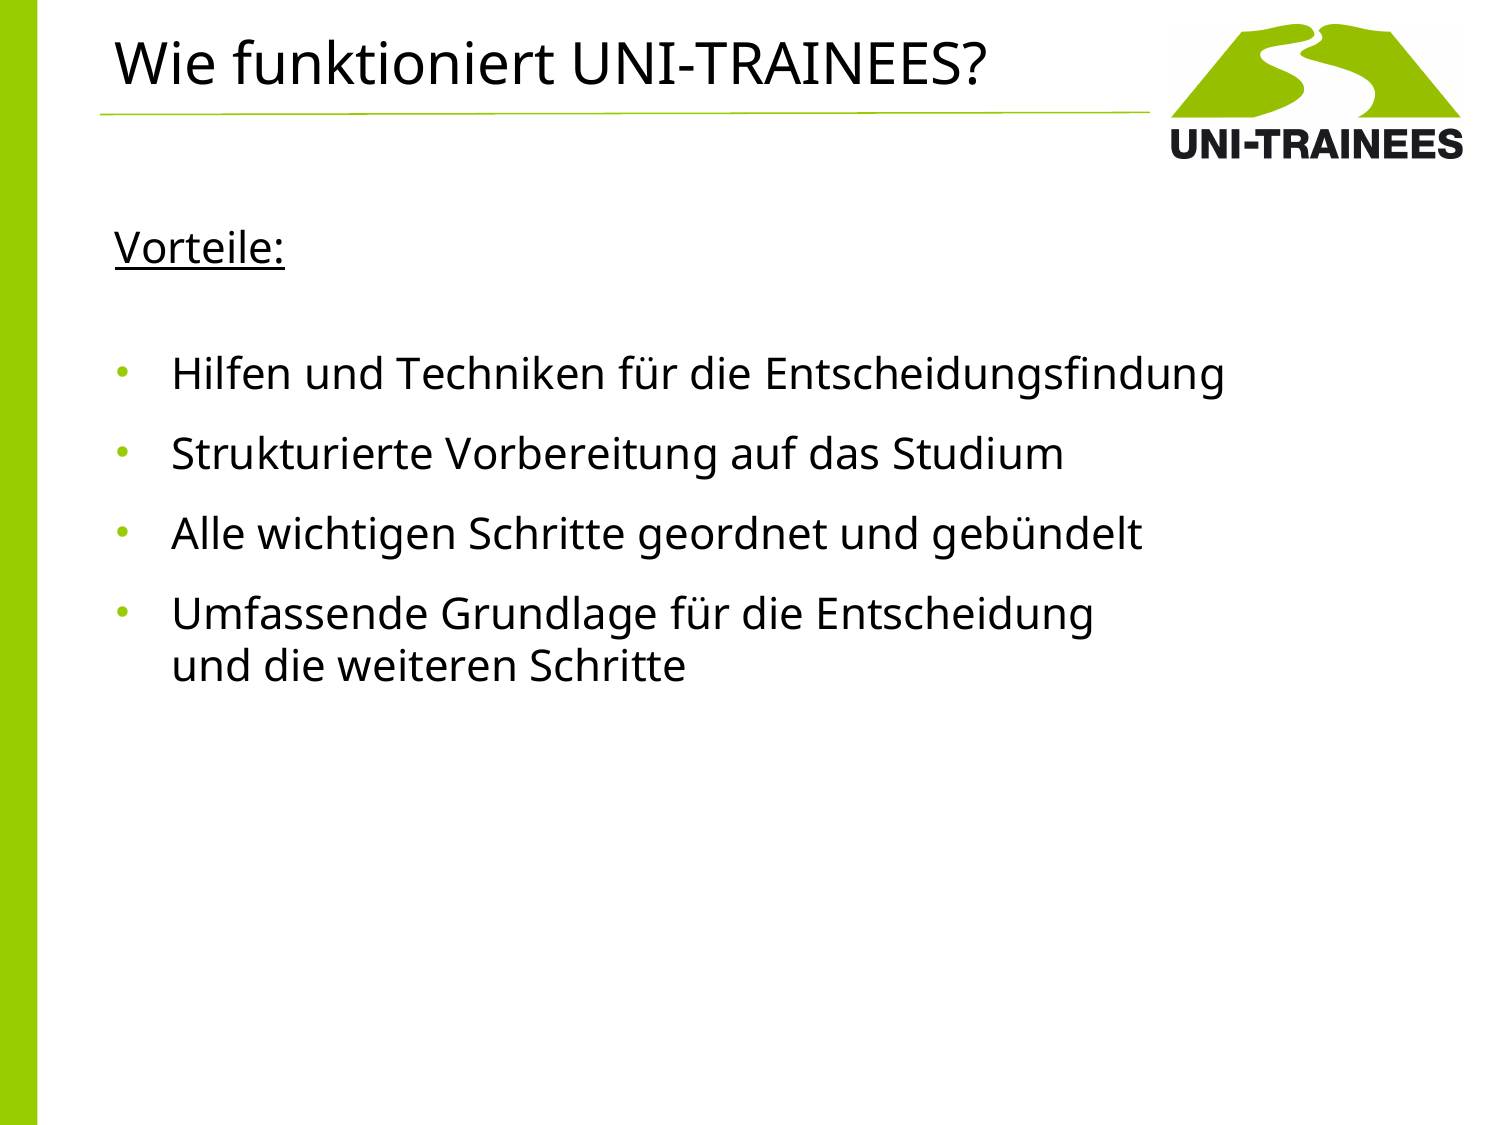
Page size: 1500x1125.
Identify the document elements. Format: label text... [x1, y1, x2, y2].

title Vorteile: [100, 190, 1152, 303]
list Hilfen und Techniken für die Entscheidungsfindung Strukturierte Vorbereitung auf das Studium Alle wichtigen Schritte geordnet und gebündelt Umfassende Grundlage für die Entscheidung und die weiteren Schritte [100, 338, 1436, 1012]
title Wie funktioniert UNI-TRAINEES? [100, 10, 1152, 113]
picture [1171, 24, 1463, 159]
